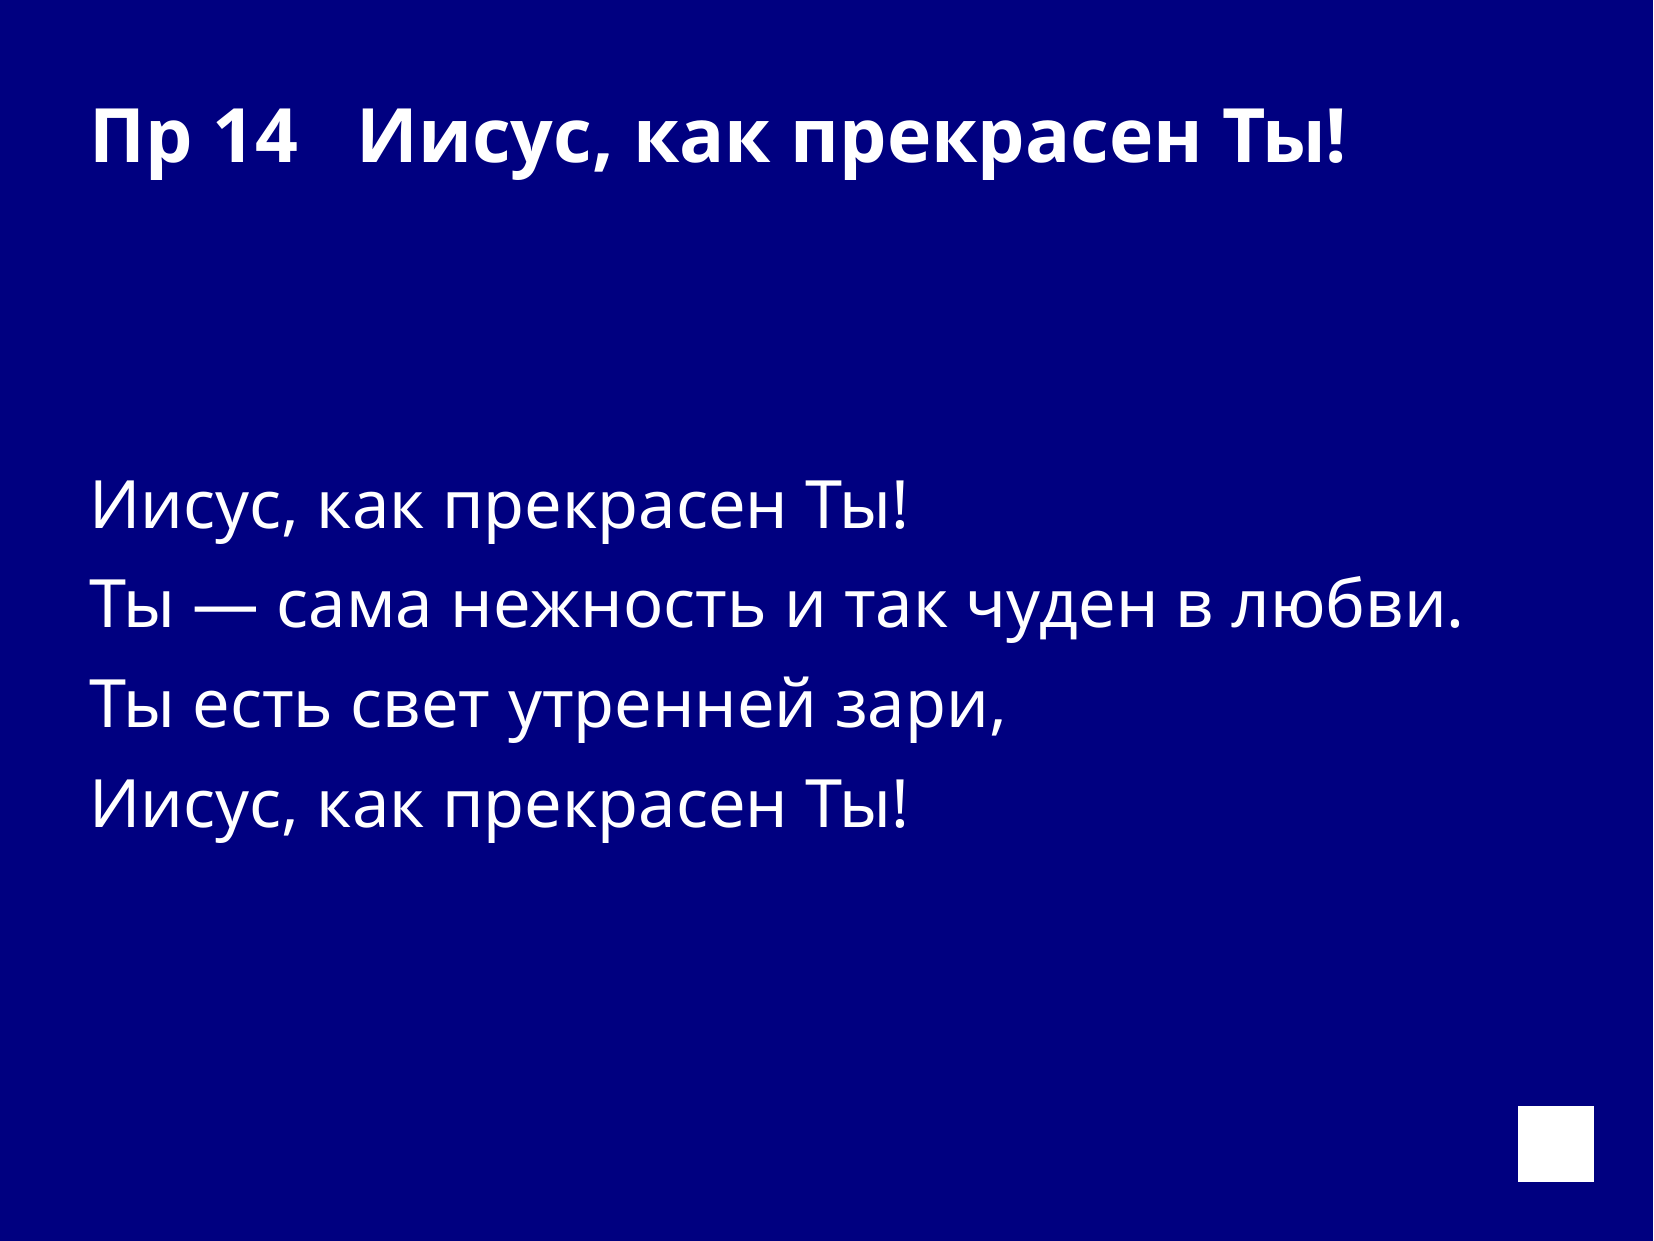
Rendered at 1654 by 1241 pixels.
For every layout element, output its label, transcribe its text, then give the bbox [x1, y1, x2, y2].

text_box [1518, 1163, 1594, 1182]
text_box Иисус, как прекрасен Ты! Ты — сама нежность и так чуден в любви. Ты есть свет утренней зари, Иисус, как прекрасен Ты! [75, 150, 1653, 1163]
text_box Пр 14 Иисус, как прекрасен Ты! [75, 75, 1576, 188]
